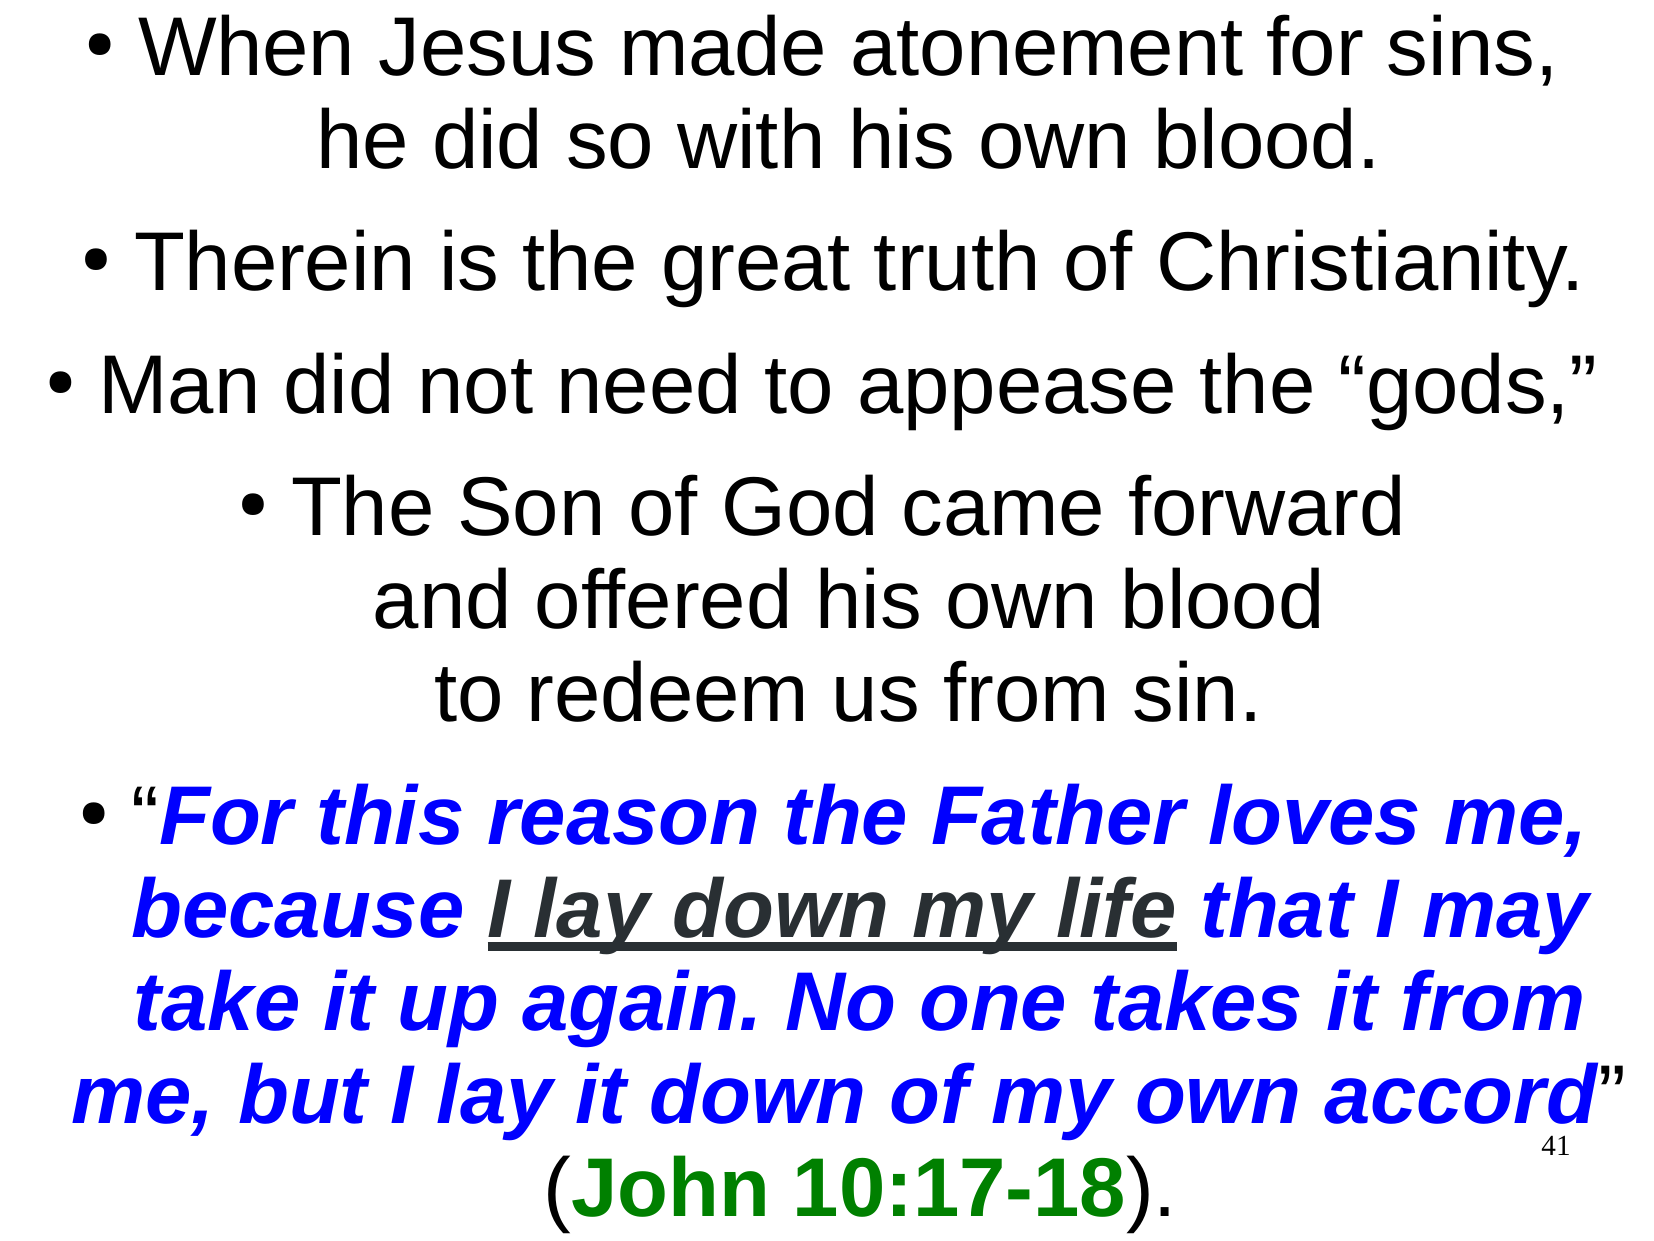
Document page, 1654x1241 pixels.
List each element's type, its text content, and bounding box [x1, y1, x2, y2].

list When Jesus made atonement for sins, he did so with his own blood. Therein is the great truth of Christianity. Man did not need to appease the “gods,” The Son of God came forward and offered his own blood to redeem us from sin. “For this reason the Father loves me, because I lay down my life that I may take it up again. No one takes it from me, but I lay it down of my own accord” (John 10:17-18). [0, 0, 1651, 1238]
